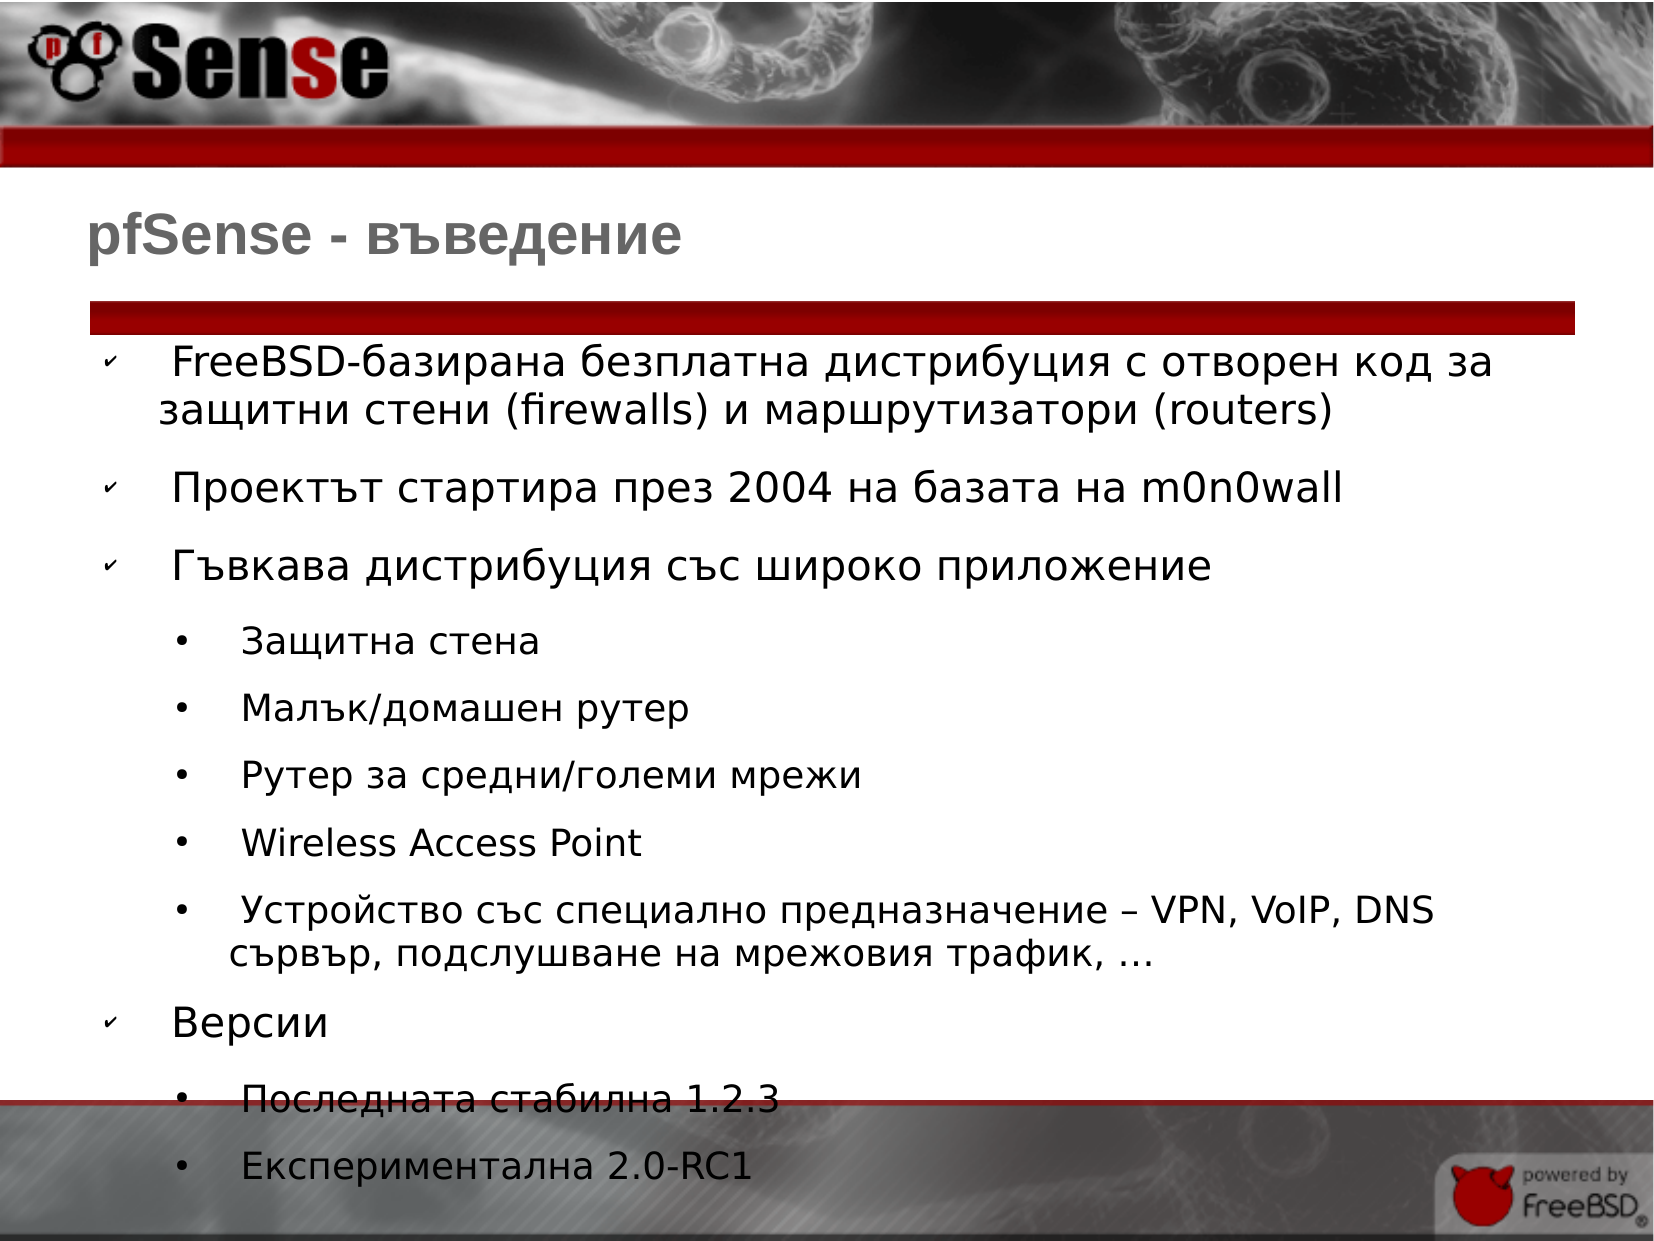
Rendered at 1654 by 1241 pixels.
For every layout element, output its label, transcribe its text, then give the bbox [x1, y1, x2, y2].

picture [0, 2, 1654, 188]
list FreeBSD-базирана безплатна дистрибуция с отворен код за защитни стени (firewalls) и маршрутизатори (routers) Проектът стартира през 2004 на базата на m0n0wall Гъвкава дистрибуция със широко приложение Защитна стена Малък/домашен рутер Рутер за средни/големи мрежи Wireless Access Point Устройство със специално предназначение – VPN, VoIP, DNS сървър, подслушване на мрежовия трафик, … Версии Последната стабилна 1.2.3 Експериментална 2.0-RC1 [86, 337, 1576, 1189]
picture [0, 1100, 1654, 1241]
title [77, 326, 1566, 1077]
title pfSense - въведение [86, 130, 1576, 326]
picture [90, 301, 1576, 335]
